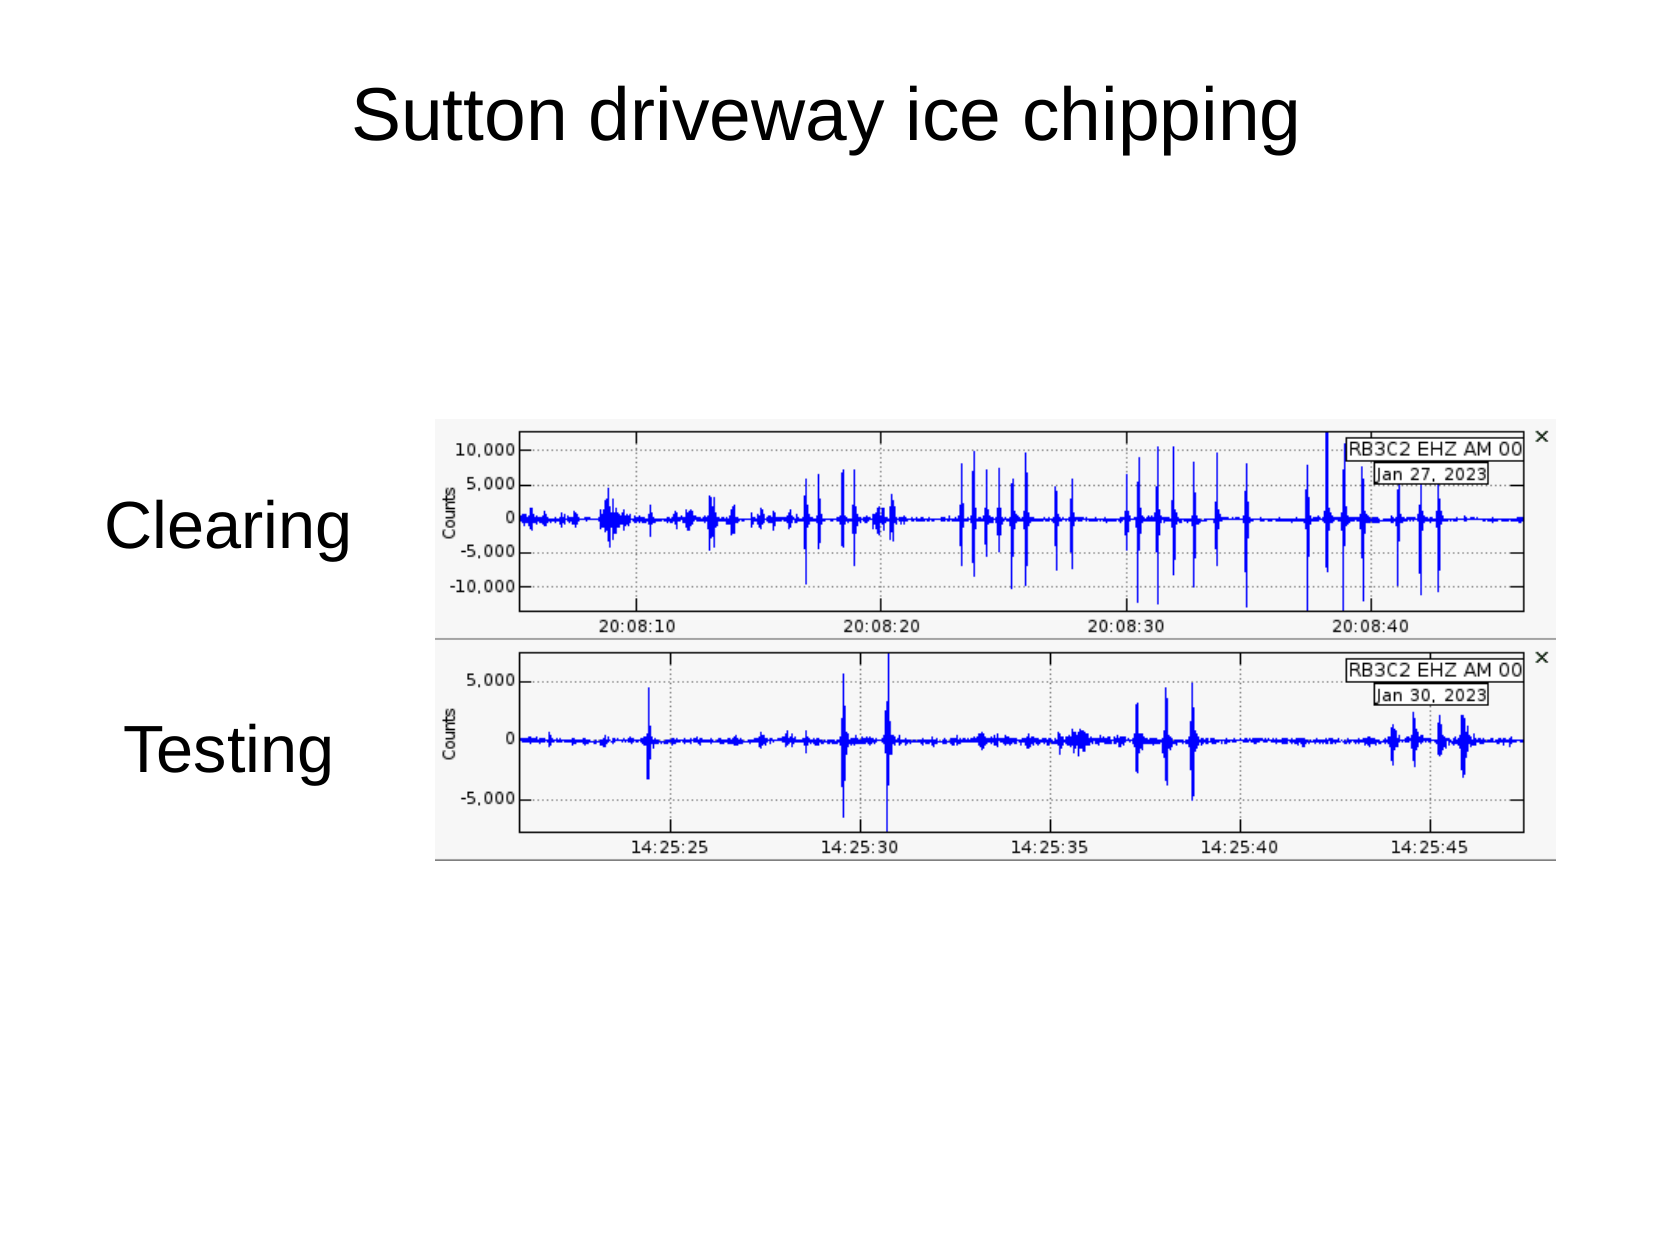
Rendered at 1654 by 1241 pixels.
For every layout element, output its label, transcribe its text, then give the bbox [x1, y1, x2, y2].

text_box Clearing Testing [60, 420, 398, 856]
title Sutton driveway ice chipping [82, 30, 1571, 199]
picture [435, 419, 1556, 861]
